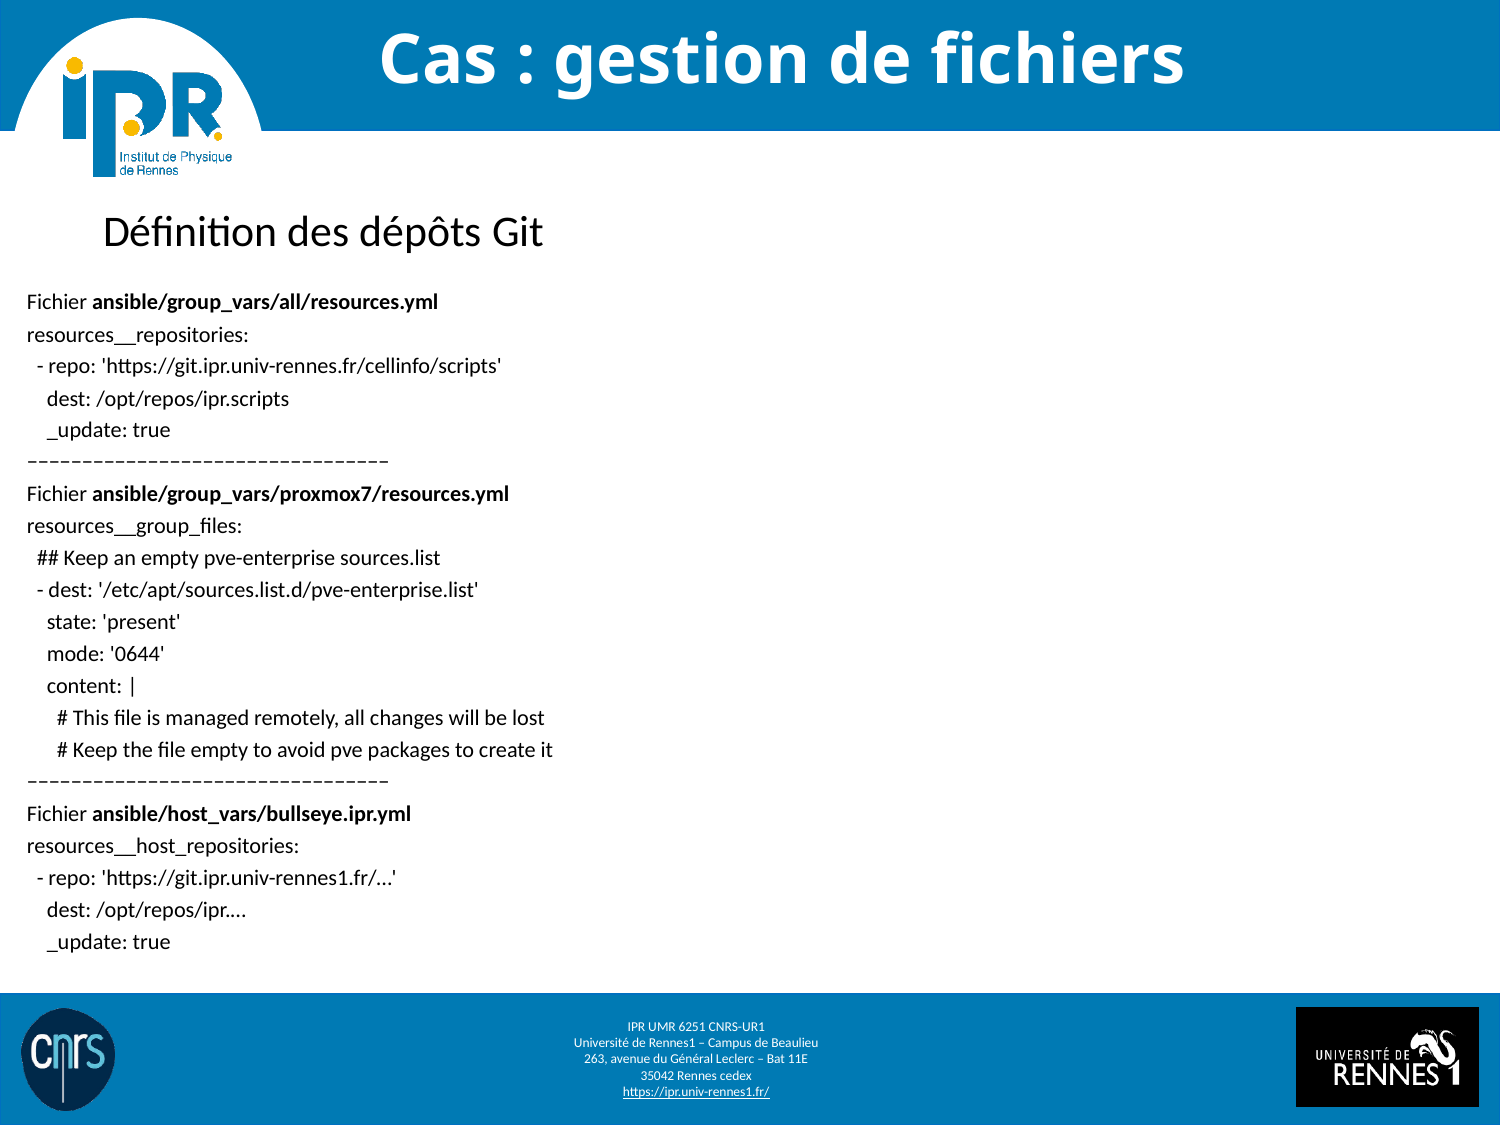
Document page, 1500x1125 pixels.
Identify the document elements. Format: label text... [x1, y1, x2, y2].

picture [63, 57, 232, 181]
list Définition des dépôts Git [88, 200, 1382, 283]
picture [189, 89, 205, 103]
picture [22, 1009, 114, 1110]
picture [1297, 1008, 1478, 1106]
title Cas : gestion de fichiers [218, 0, 1347, 122]
list Fichier ansible/group_vars/all/resources.yml resources__repositories: - repo: 'https://git.ipr.univ-rennes.fr/cellinfo/scripts' dest: /opt/repos/ipr.scripts _update: true −−−−−−−−−−−−−−−−−−−−−−−−−−−−−−−−− Fichier ansible/group_vars/proxmox7/resources.yml resources__group_files: ## Keep an empty pve-enterprise sources.list - dest: '/etc/apt/sources.list.d/pve-enterprise.list' state: 'present' mode: '0644' content: | # This file is managed remotely, all changes will be lost # Keep the file empty to avoid pve packages to create it −−−−−−−−−−−−−−−−−−−−−−−−−−−−−−−−− Fichier ansible/host_vars/bullseye.ipr.yml resources__host_repositories: - repo: 'https://git.ipr.univ-rennes1.fr/…' dest: /opt/repos/ipr.… _update: true [11, 283, 1500, 969]
picture [213, 110, 218, 121]
